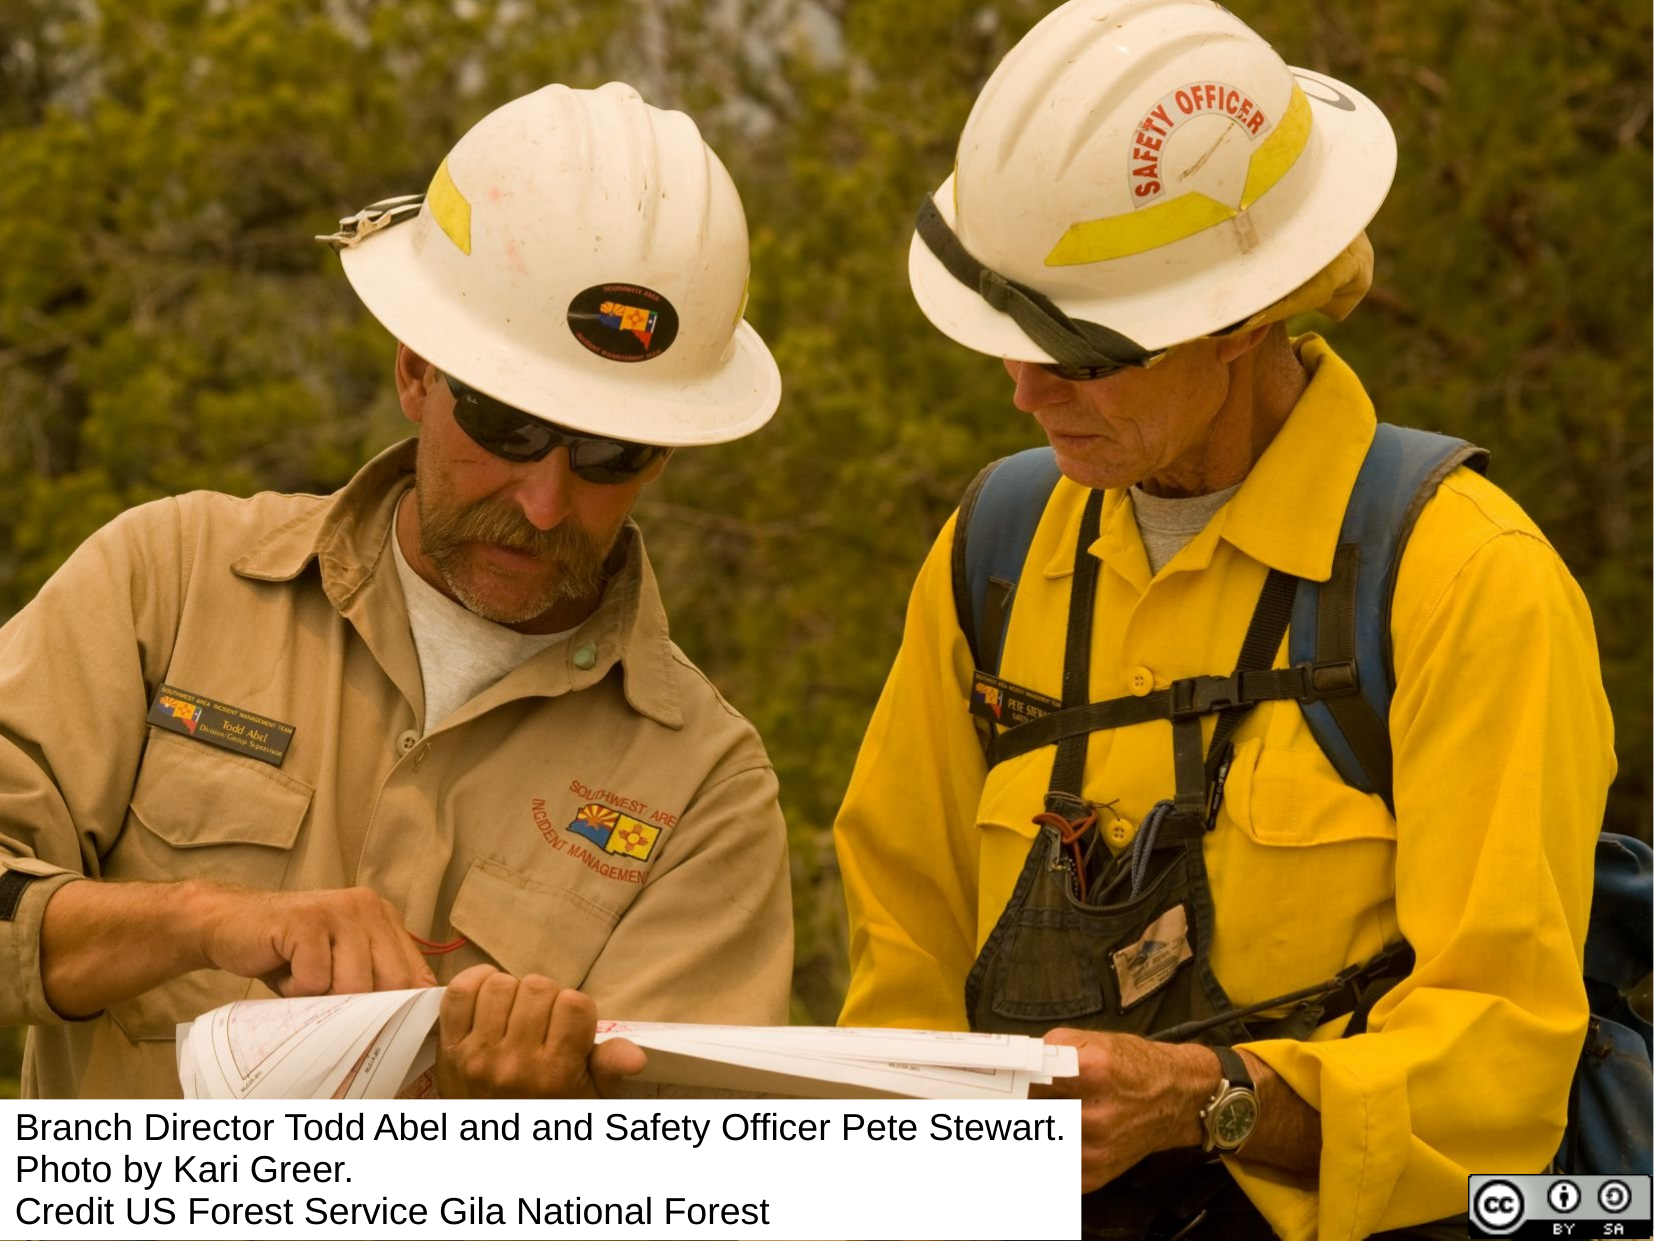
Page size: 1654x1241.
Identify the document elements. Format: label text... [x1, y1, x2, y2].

text_box Branch Director Todd Abel and and Safety Officer Pete Stewart. Photo by Kari Greer. Credit US Forest Service Gila National Forest [0, 1099, 1082, 1241]
picture [0, 0, 1654, 1241]
